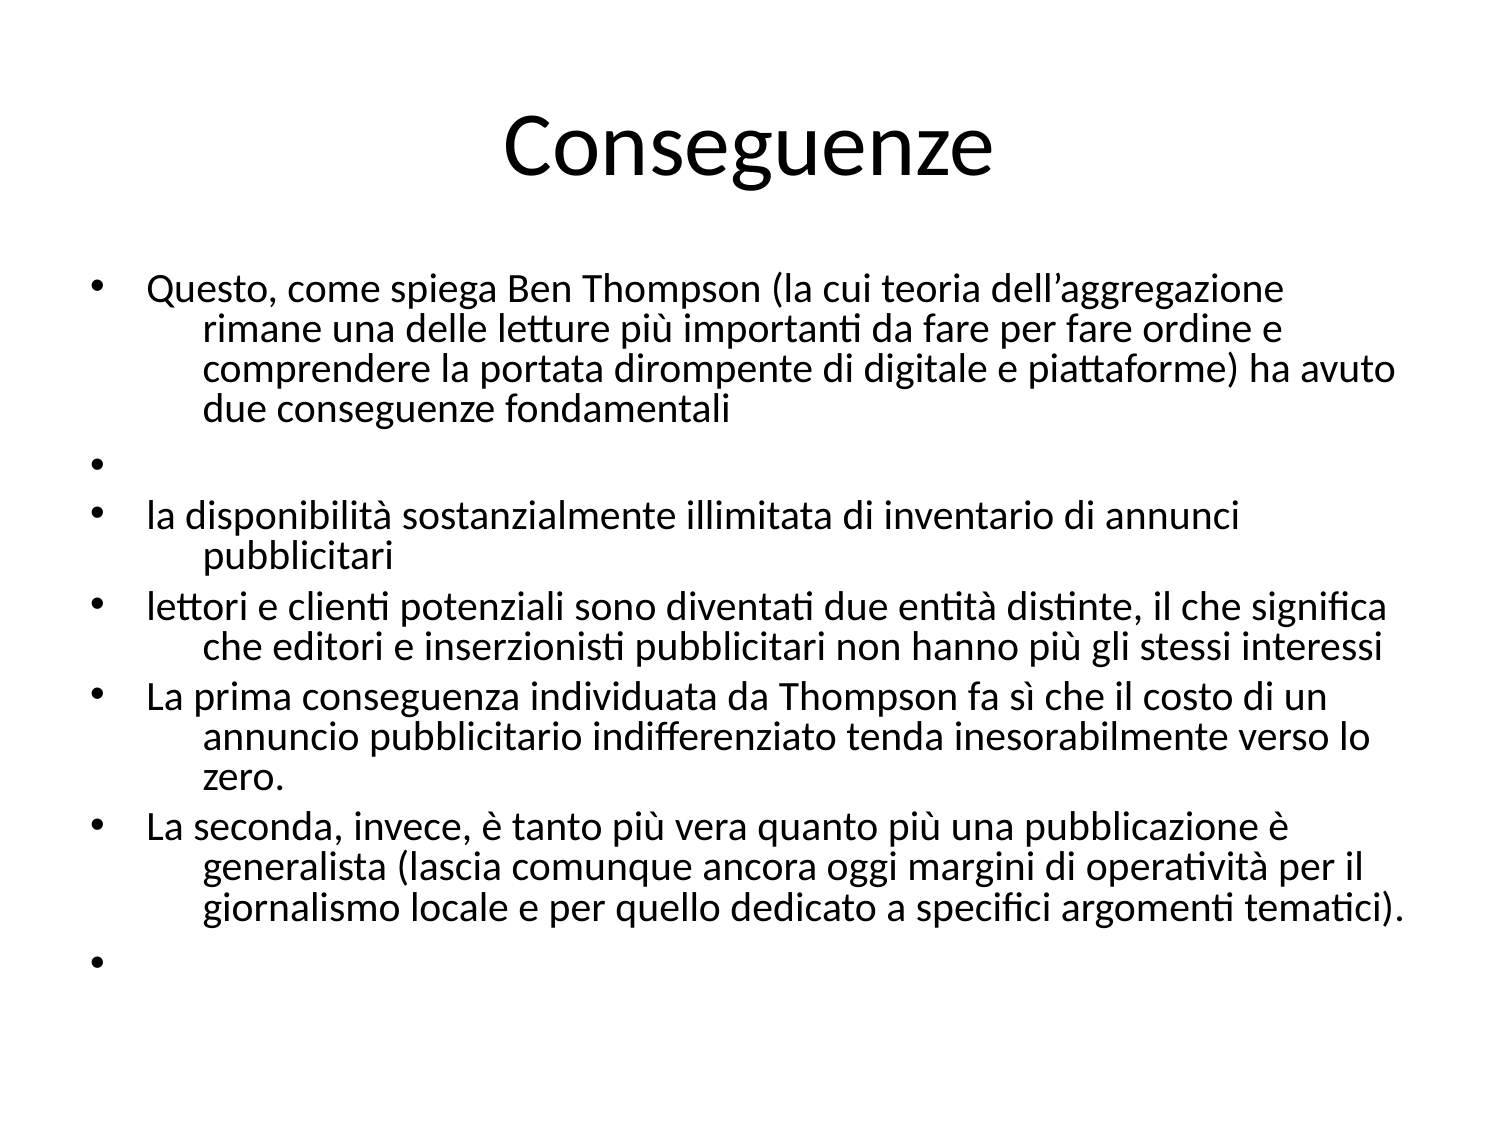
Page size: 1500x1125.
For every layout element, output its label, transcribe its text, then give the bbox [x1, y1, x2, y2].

title Conseguenze [75, 45, 1426, 233]
list Questo, come spiega Ben Thompson (la cui teoria dell’aggregazione rimane una delle letture più importanti da fare per fare ordine e comprendere la portata dirompente di digitale e piattaforme) ha avuto due conseguenze fondamentali la disponibilità sostanzialmente illimitata di inventario di annunci pubblicitari lettori e clienti potenziali sono diventati due entità distinte, il che significa che editori e inserzionisti pubblicitari non hanno più gli stessi interessi La prima conseguenza individuata da Thompson fa sì che il costo di un annuncio pubblicitario indifferenziato tenda inesorabilmente verso lo zero. La seconda, invece, è tanto più vera quanto più una pubblicazione è generalista (lascia comunque ancora oggi margini di operatività per il giornalismo locale e per quello dedicato a specifici argomenti tematici). [75, 262, 1426, 1005]
